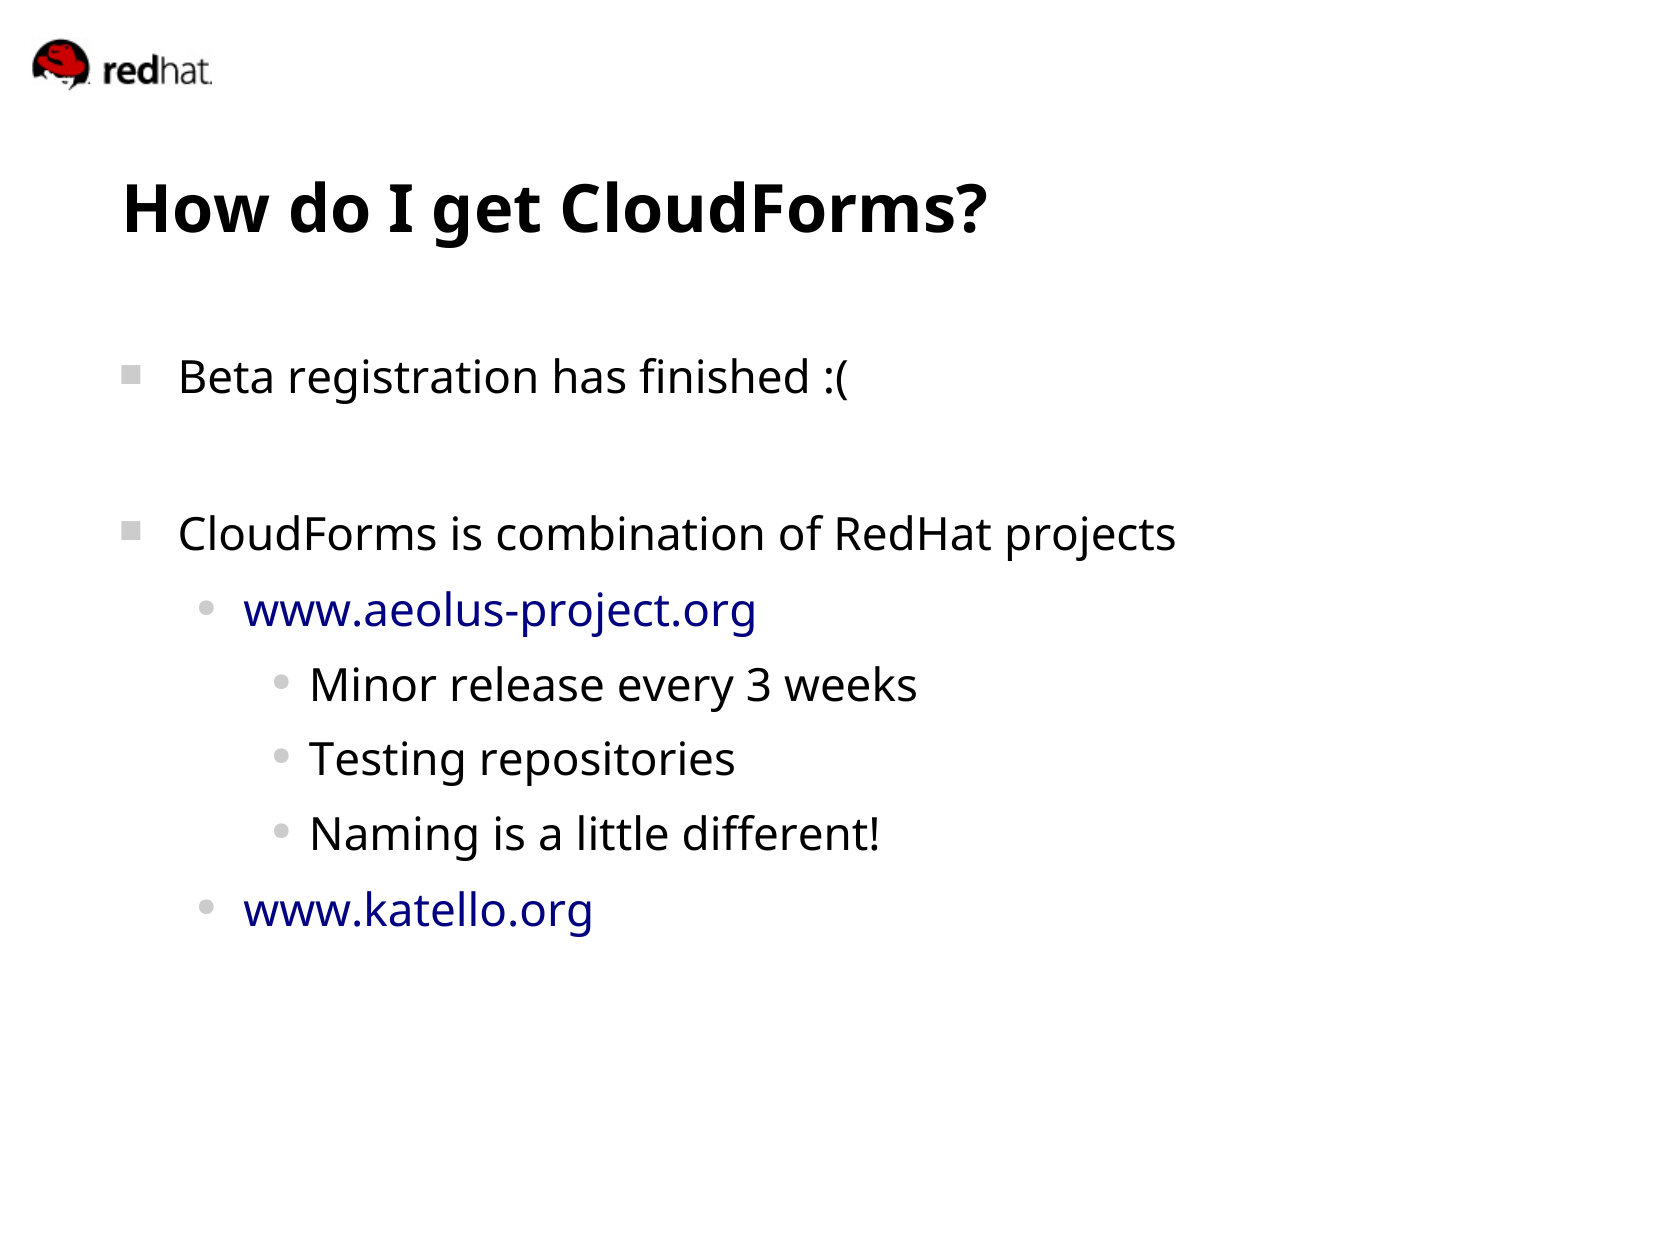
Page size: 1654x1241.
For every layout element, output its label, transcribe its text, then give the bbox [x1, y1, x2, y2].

picture [31, 37, 212, 98]
list Beta registration has finished :( CloudForms is combination of RedHat projects www.aeolus-project.org Minor release every 3 weeks Testing repositories Naming is a little different! www.katello.org [121, 344, 1534, 1127]
title How do I get CloudForms? [121, 102, 1534, 310]
